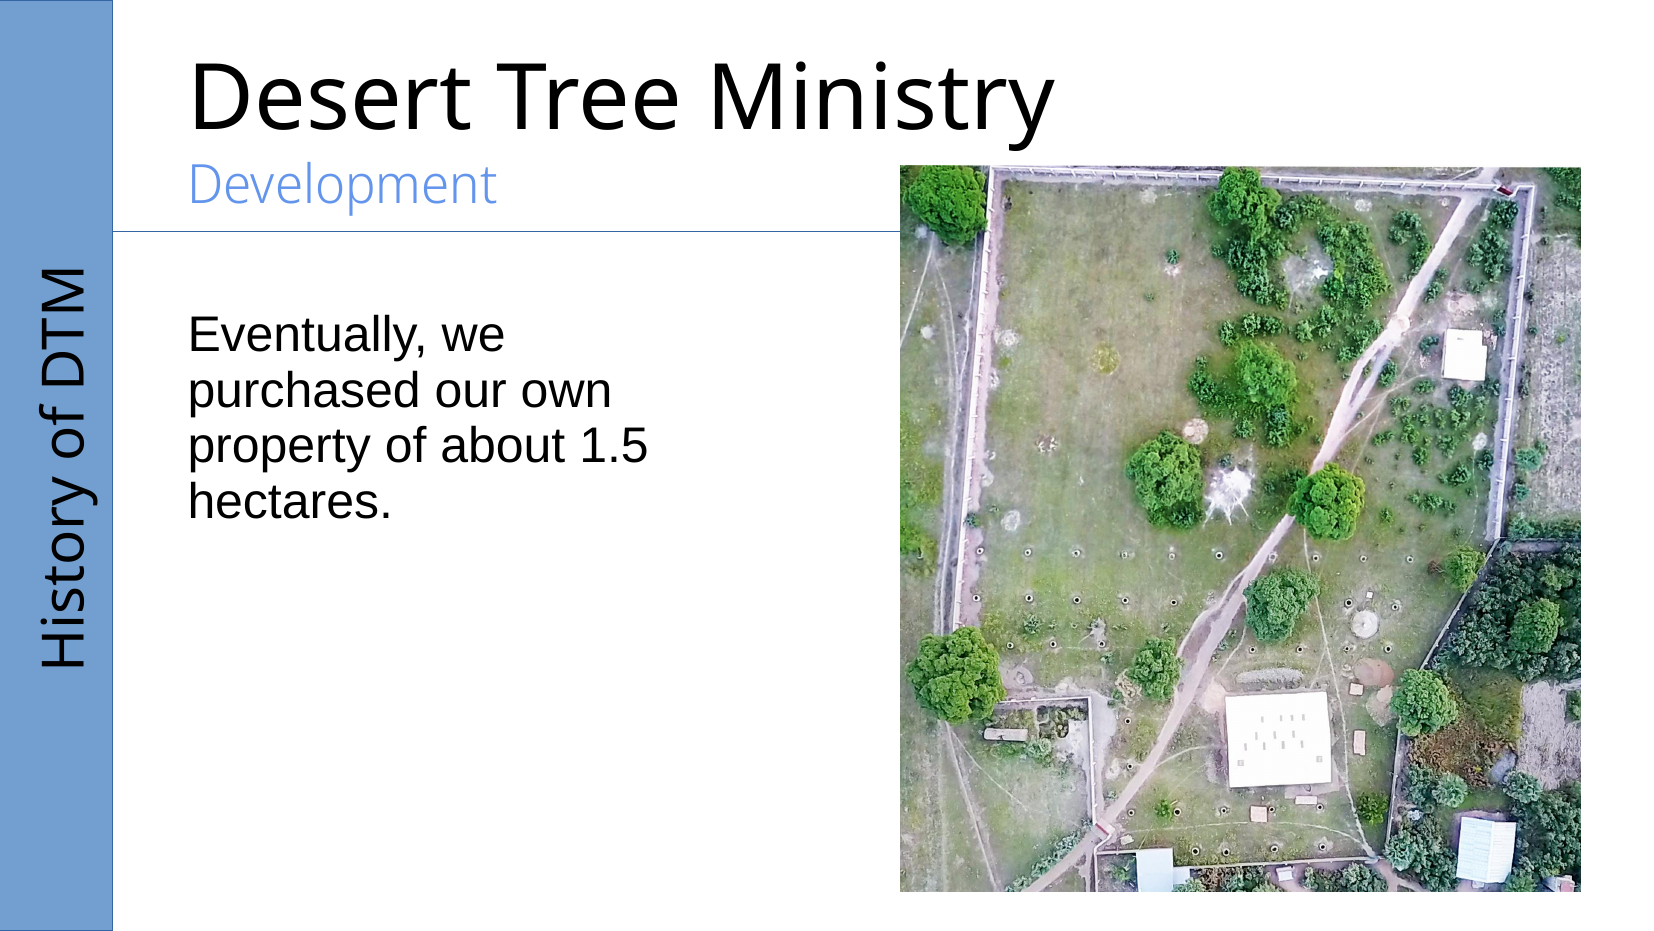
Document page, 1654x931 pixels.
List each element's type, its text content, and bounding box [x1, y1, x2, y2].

title Development [187, 232, 900, 239]
text_box History of DTM [13, 37, 105, 901]
subtitle Eventually, we purchased our own property of about 1.5 hectares. [187, 306, 713, 863]
picture [900, 165, 1581, 892]
title Development [187, 125, 1571, 231]
title Desert Tree Ministry [187, 33, 1571, 125]
text_box [0, 0, 113, 931]
